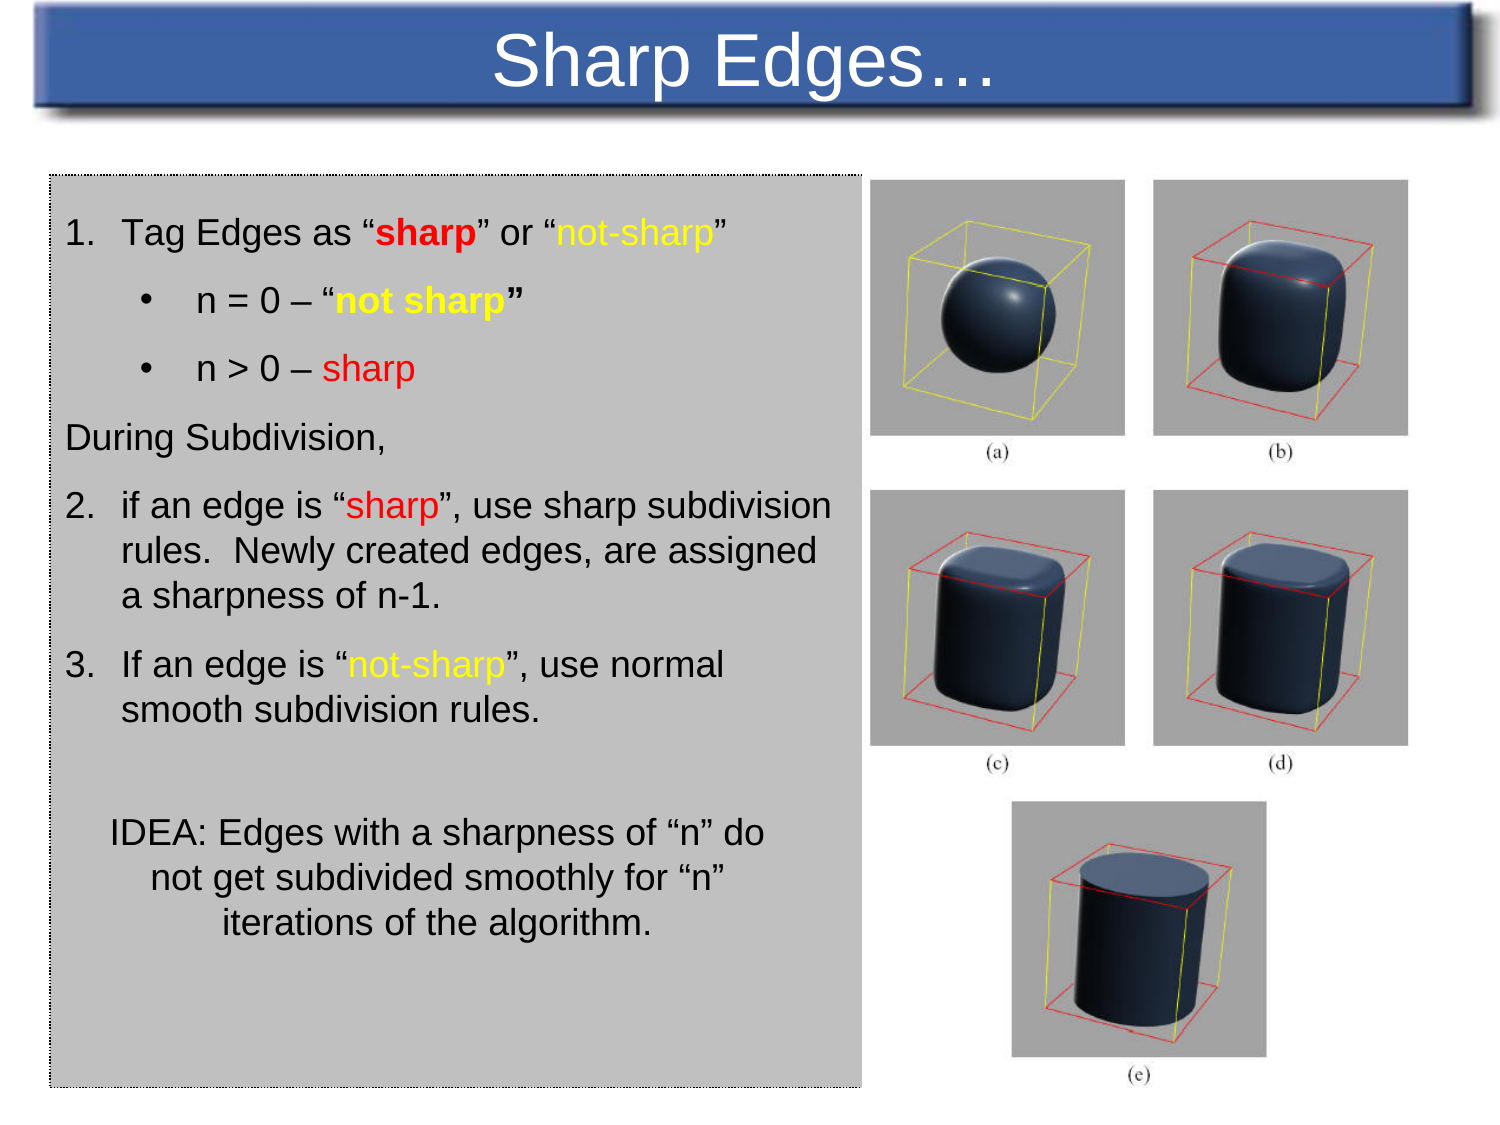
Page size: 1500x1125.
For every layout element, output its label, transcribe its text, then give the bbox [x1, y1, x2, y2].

picture [32, 0, 1500, 127]
picture [862, 174, 1420, 1088]
text_box [50, 174, 862, 1088]
title Sharp Edges… [0, 0, 1493, 114]
text_box Tag Edges as “sharp” or “not-sharp” n = 0 – “not sharp” n > 0 – sharp During Subdivision, if an edge is “sharp”, use sharp subdivision rules. Newly created edges, are assigned a sharpness of n-1. If an edge is “not-sharp”, use normal smooth subdivision rules. [50, 199, 851, 806]
text_box IDEA: Edges with a sharpness of “n” do not get subdivided smoothly for “n” iterations of the algorithm. [74, 799, 801, 951]
